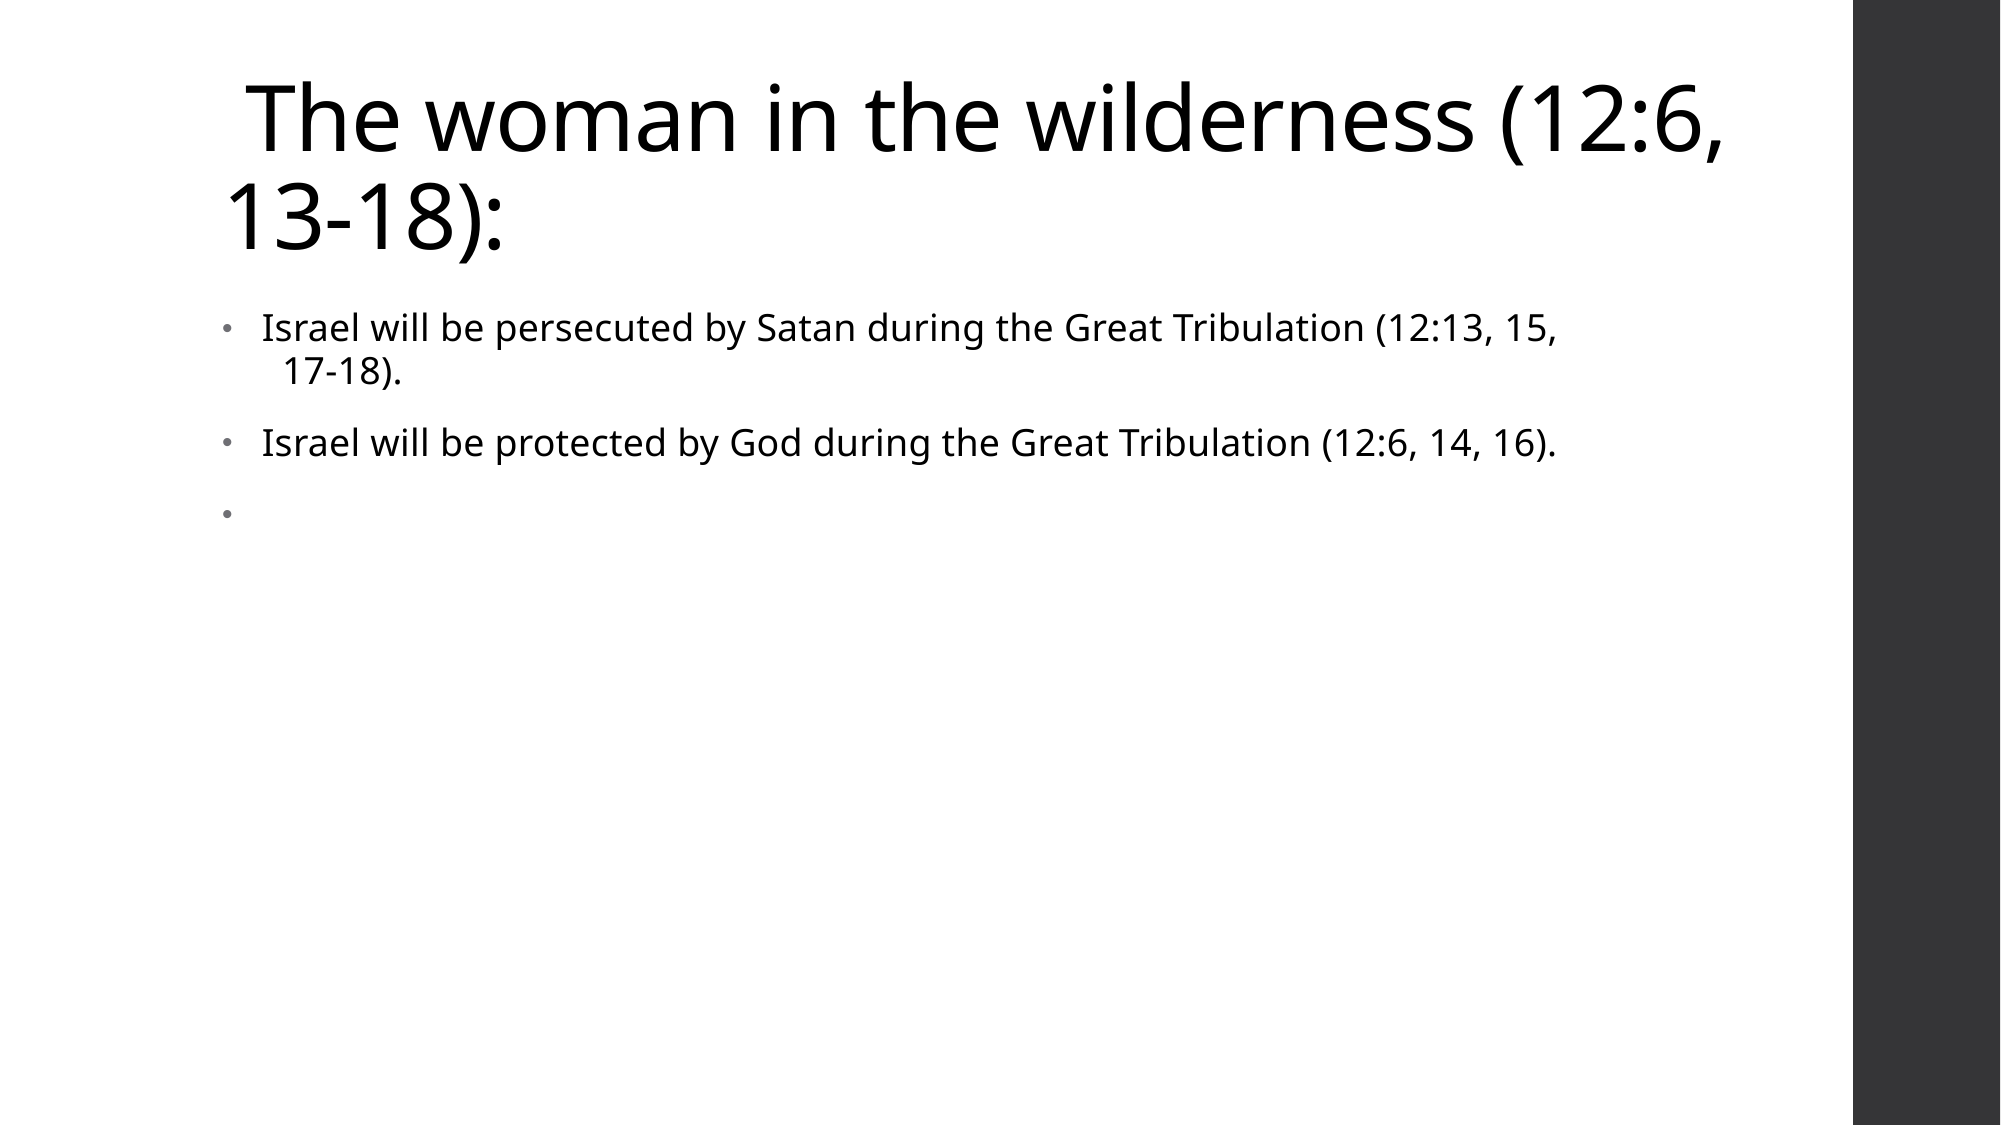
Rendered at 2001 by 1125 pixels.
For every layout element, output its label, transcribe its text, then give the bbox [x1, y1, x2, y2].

list Israel will be persecuted by Satan during the Great Tribulation (12:13, 15, 17-18). Israel will be protected by God during the Great Tribulation (12:6, 14, 16). [206, 299, 1617, 1014]
title The woman in the wilderness (12:6, 13-18): [206, 60, 1797, 278]
